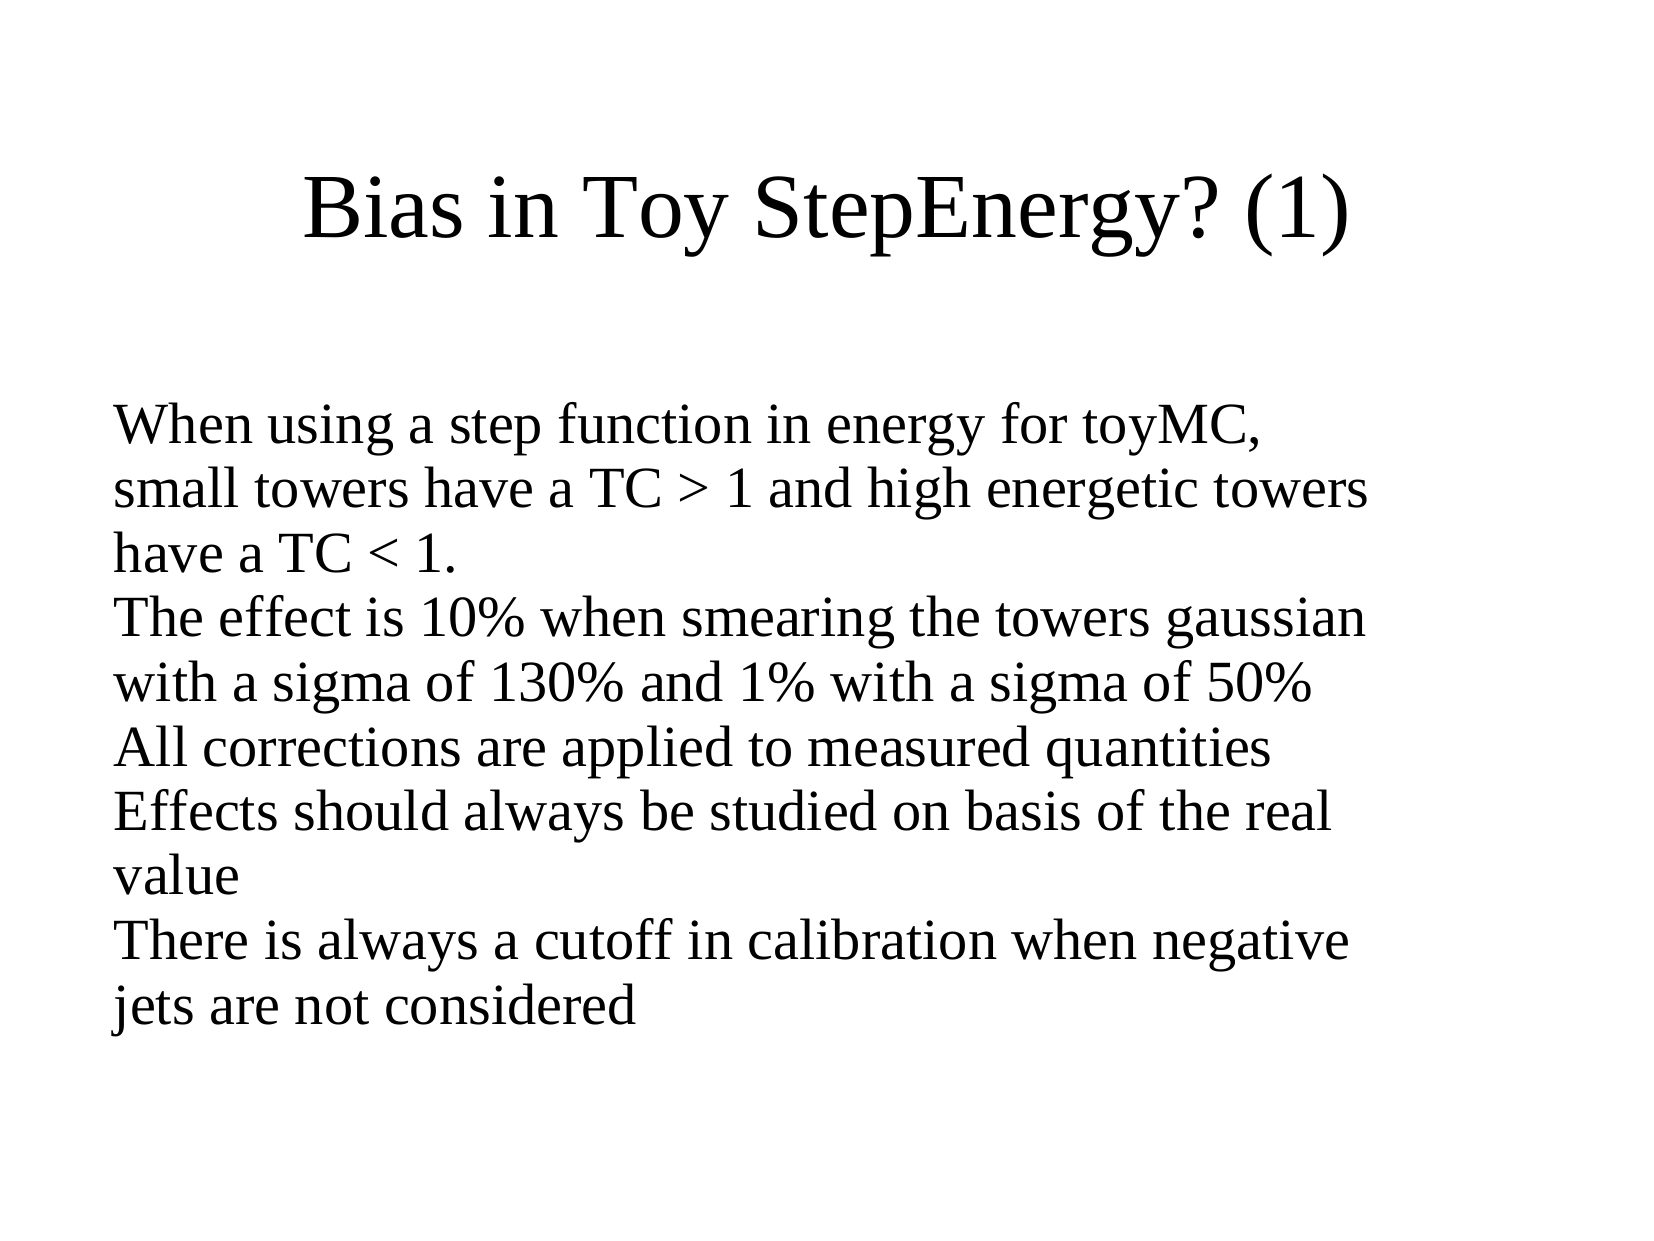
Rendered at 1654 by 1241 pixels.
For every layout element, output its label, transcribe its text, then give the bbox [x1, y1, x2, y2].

subtitle When using a step function in energy for toyMC, small towers have a TC > 1 and high energetic towers have a TC < 1. The effect is 10% when smearing the towers gaussian with a sigma of 130% and 1% with a sigma of 50% All corrections are applied to measured quantities Effects should always be studied on basis of the real value There is always a cutoff in calibration when negative jets are not considered [113, 271, 1380, 1157]
title Bias in Toy StepEnergy? (1) [121, 102, 1534, 311]
